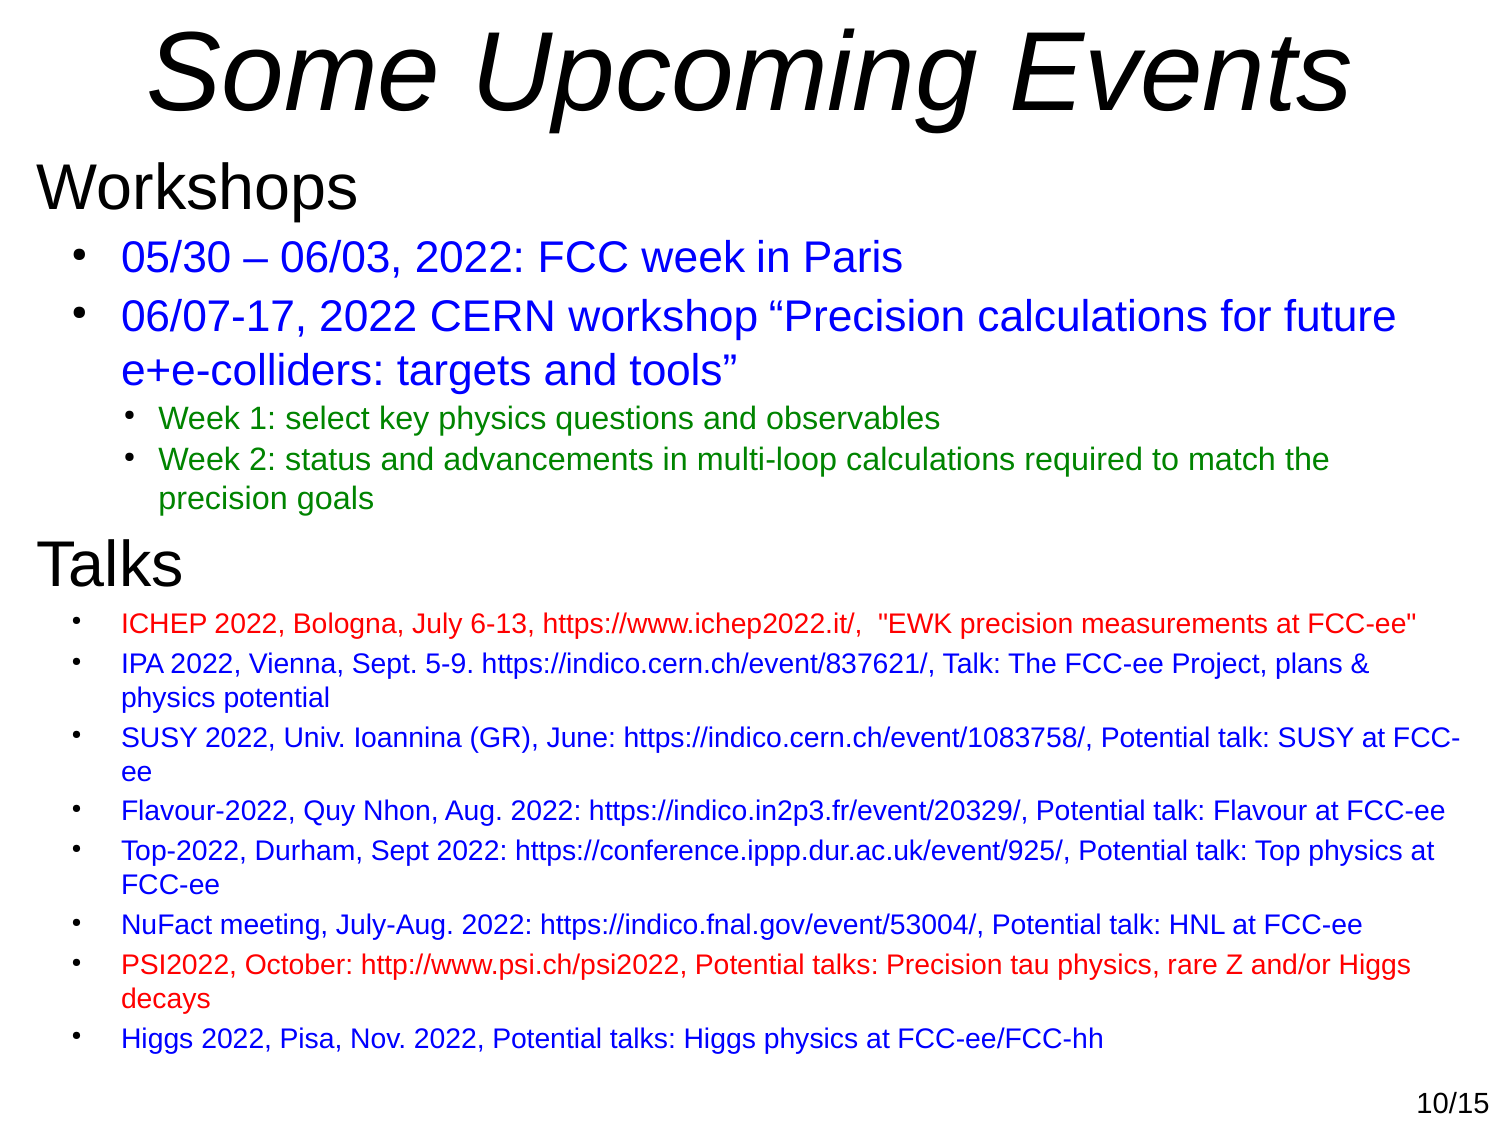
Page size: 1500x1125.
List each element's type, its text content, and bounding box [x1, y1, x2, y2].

list Workshops 05/30 – 06/03, 2022: FCC week in Paris 06/07-17, 2022 CERN workshop “Precision calculations for future e+e-colliders: targets and tools” Week 1: select key physics questions and observables Week 2: status and advancements in multi-loop calculations required to match the precision goals Talks ICHEP 2022, Bologna, July 6-13, https://www.ichep2022.it/, "EWK precision measurements at FCC-ee" IPA 2022, Vienna, Sept. 5-9. https://indico.cern.ch/event/837621/, Talk: The FCC-ee Project, plans & physics potential SUSY 2022, Univ. Ioannina (GR), June: https://indico.cern.ch/event/1083758/, Potential talk: SUSY at FCC-ee Flavour-2022, Quy Nhon, Aug. 2022: https://indico.in2p3.fr/event/20329/, Potential talk: Flavour at FCC-ee Top-2022, Durham, Sept 2022: https://conference.ippp.dur.ac.uk/event/925/, Potential talk: Top physics at FCC-ee NuFact meeting, July-Aug. 2022: https://indico.fnal.gov/event/53004/, Potential talk: HNL at FCC-ee PSI2022, October: http://www.psi.ch/psi2022, Potential talks: Precision tau physics, rare Z and/or Higgs decays Higgs 2022, Pisa, Nov. 2022, Potential talks: Higgs physics at FCC-ee/FCC-hh [36, 160, 1462, 1090]
title Some Upcoming Events [0, 0, 1500, 160]
